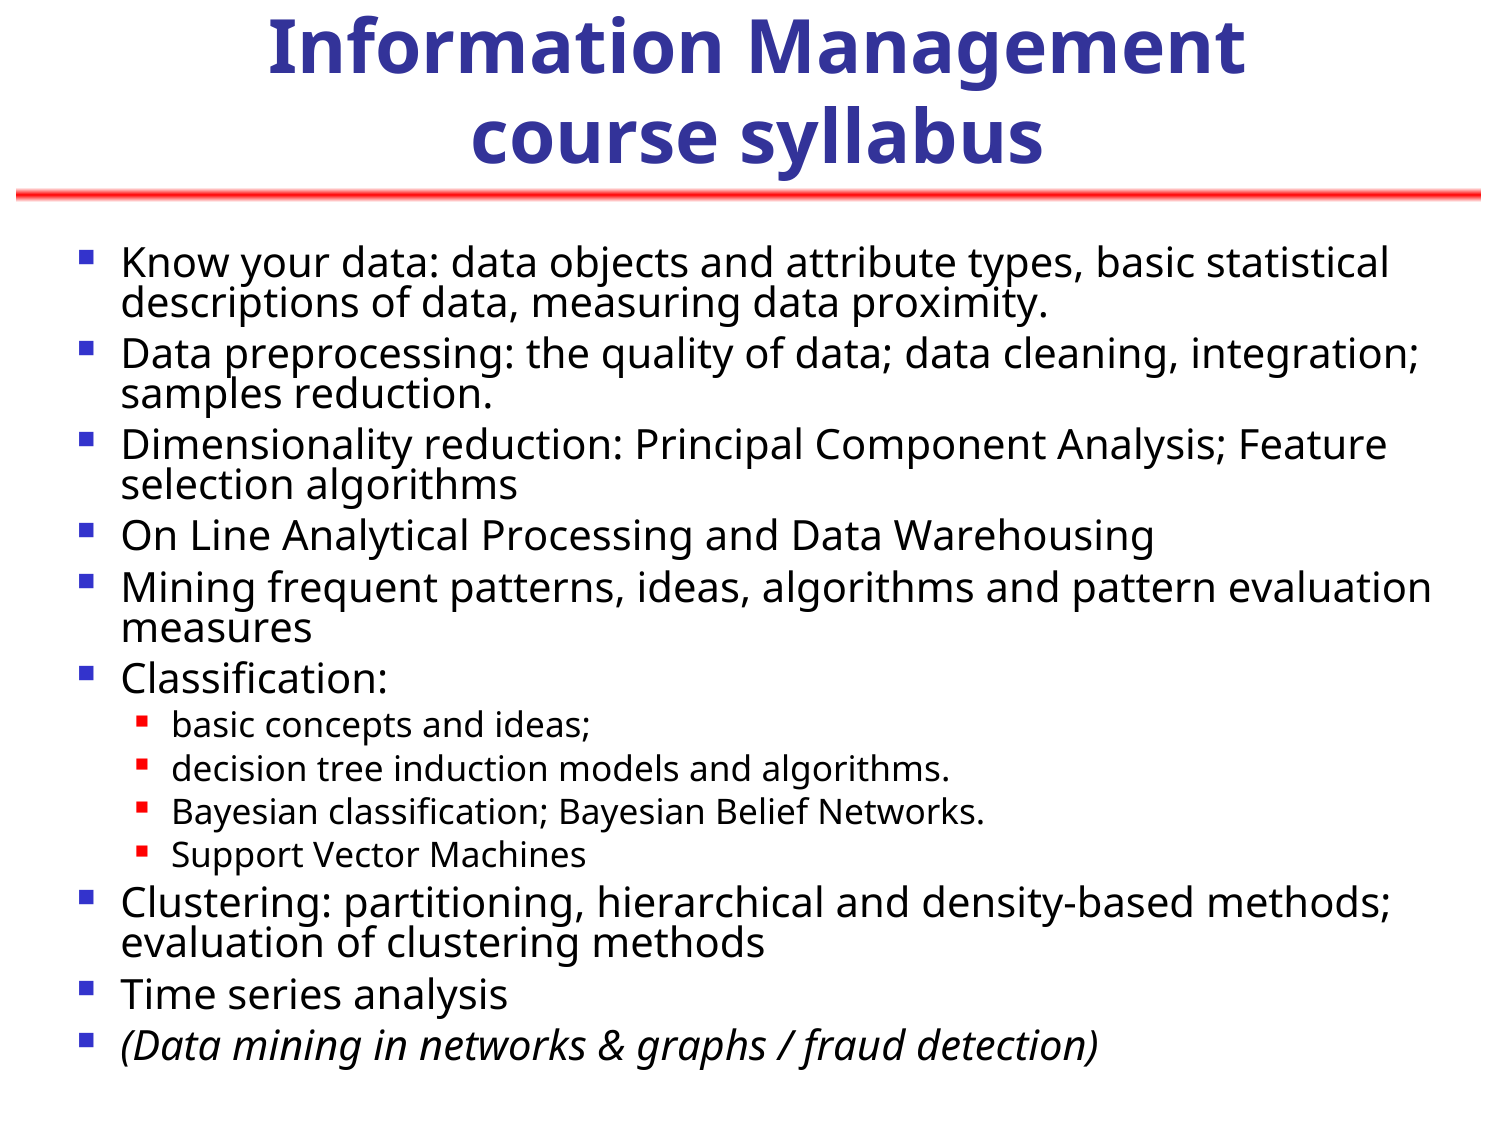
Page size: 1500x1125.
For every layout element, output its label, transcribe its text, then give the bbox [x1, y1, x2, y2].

list Know your data: data objects and attribute types, basic statistical descriptions of data, measuring data proximity. Data preprocessing: the quality of data; data cleaning, integration; samples reduction. Dimensionality reduction: Principal Component Analysis; Feature selection algorithms On Line Analytical Processing and Data Warehousing Mining frequent patterns, ideas, algorithms and pattern evaluation measures Classification: basic concepts and ideas; decision tree induction models and algorithms. Bayesian classification; Bayesian Belief Networks. Support Vector Machines Clustering: partitioning, hierarchical and density-based methods; evaluation of clustering methods Time series analysis (Data mining in networks & graphs / fraud detection) [62, 237, 1450, 1081]
title Information Management course syllabus [124, 0, 1391, 187]
